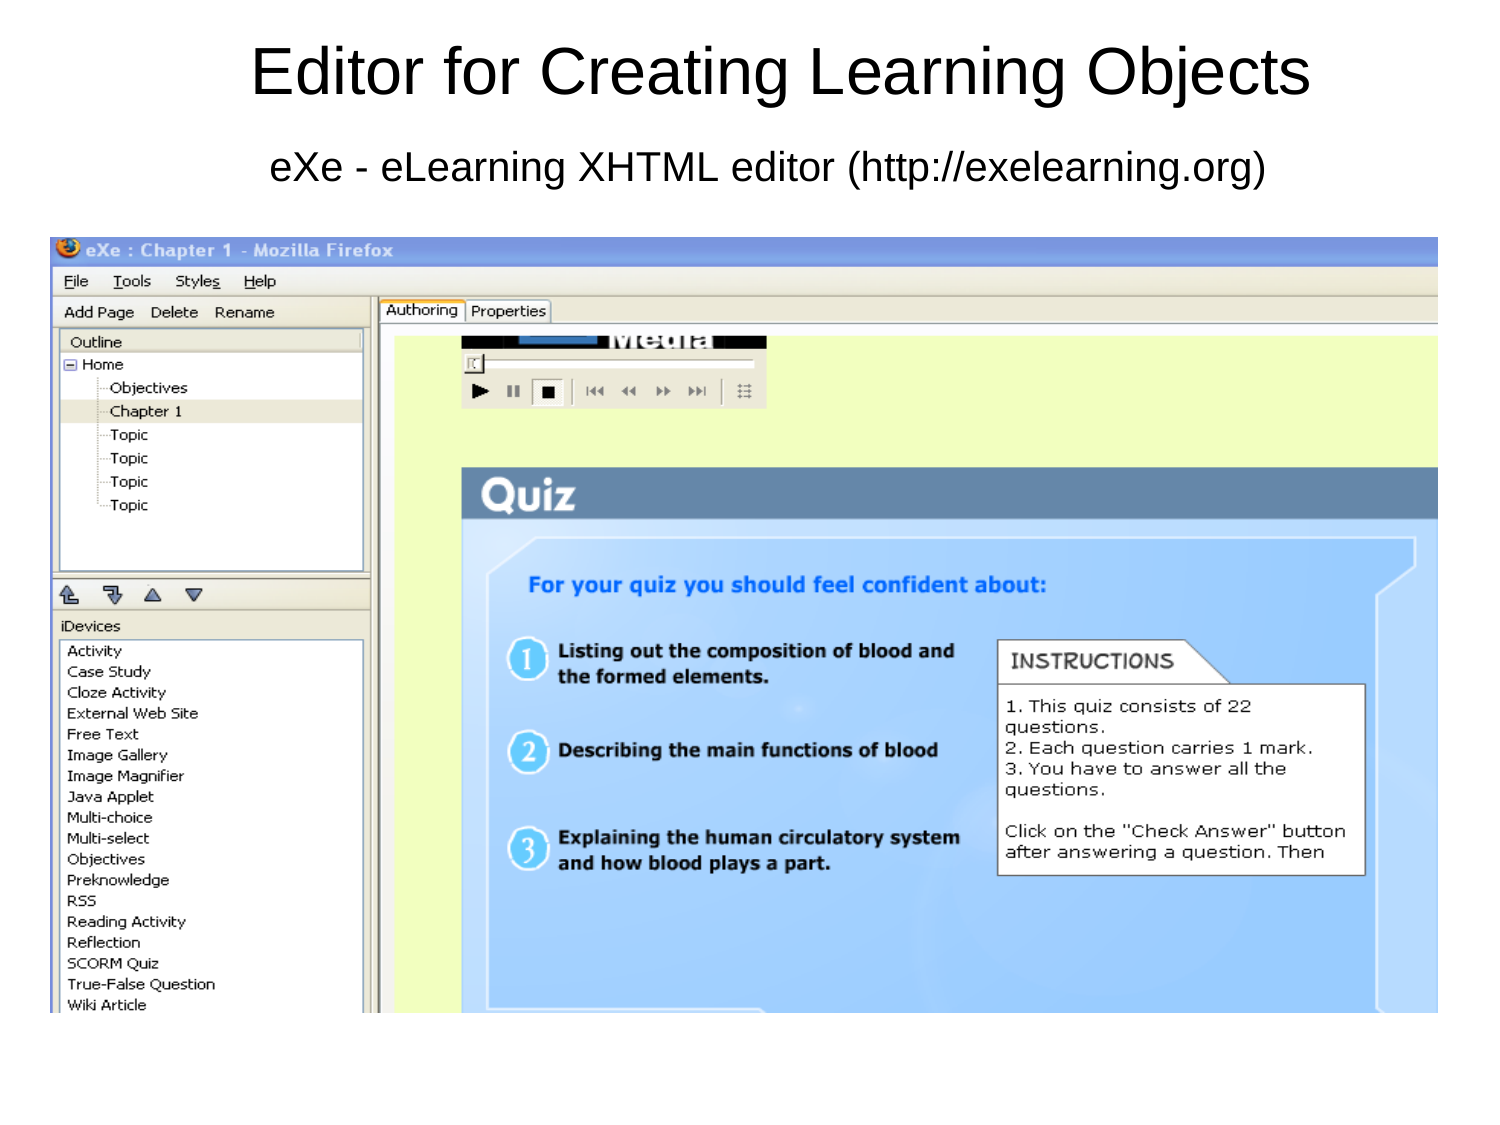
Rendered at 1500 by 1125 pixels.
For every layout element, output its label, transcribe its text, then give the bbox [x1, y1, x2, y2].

text_box eXe - eLearning XHTML editor (http://exelearning.org) [254, 137, 1283, 199]
picture [50, 237, 1438, 1013]
title Editor for Creating Learning Objects [88, 25, 1476, 120]
